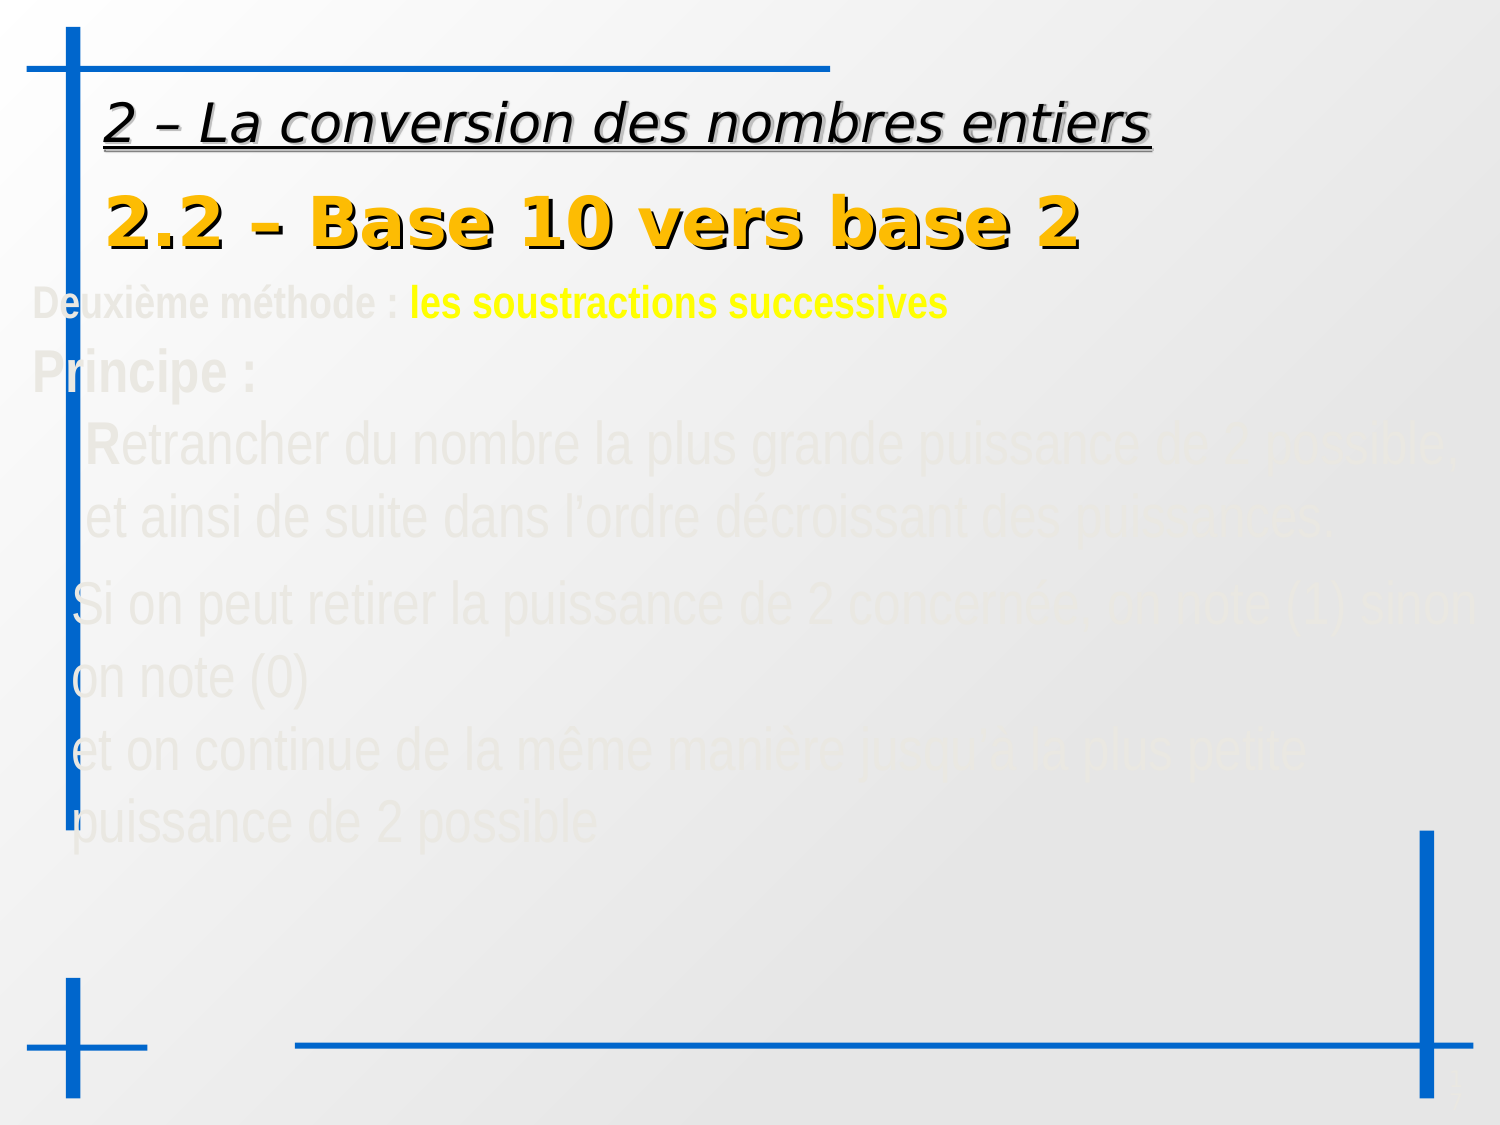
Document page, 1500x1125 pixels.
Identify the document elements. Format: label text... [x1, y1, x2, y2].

list 2.2 – Base 10 vers base 2 [88, 174, 1500, 273]
title 2 – La conversion des nombres entiers [88, 49, 1500, 163]
text_box Deuxième méthode : les soustractions successives [0, 265, 1477, 324]
text_box Principe : Retrancher du nombre la plus grande puissance de 2 possible, et ainsi de suite dans l’ordre décroissant des puissances. Si on peut retirer la puissance de 2 concernée, on note (1) sinon on note (0) et on continue de la même manière jusqu’à la plus petite puissance de 2 possible [0, 324, 1500, 935]
